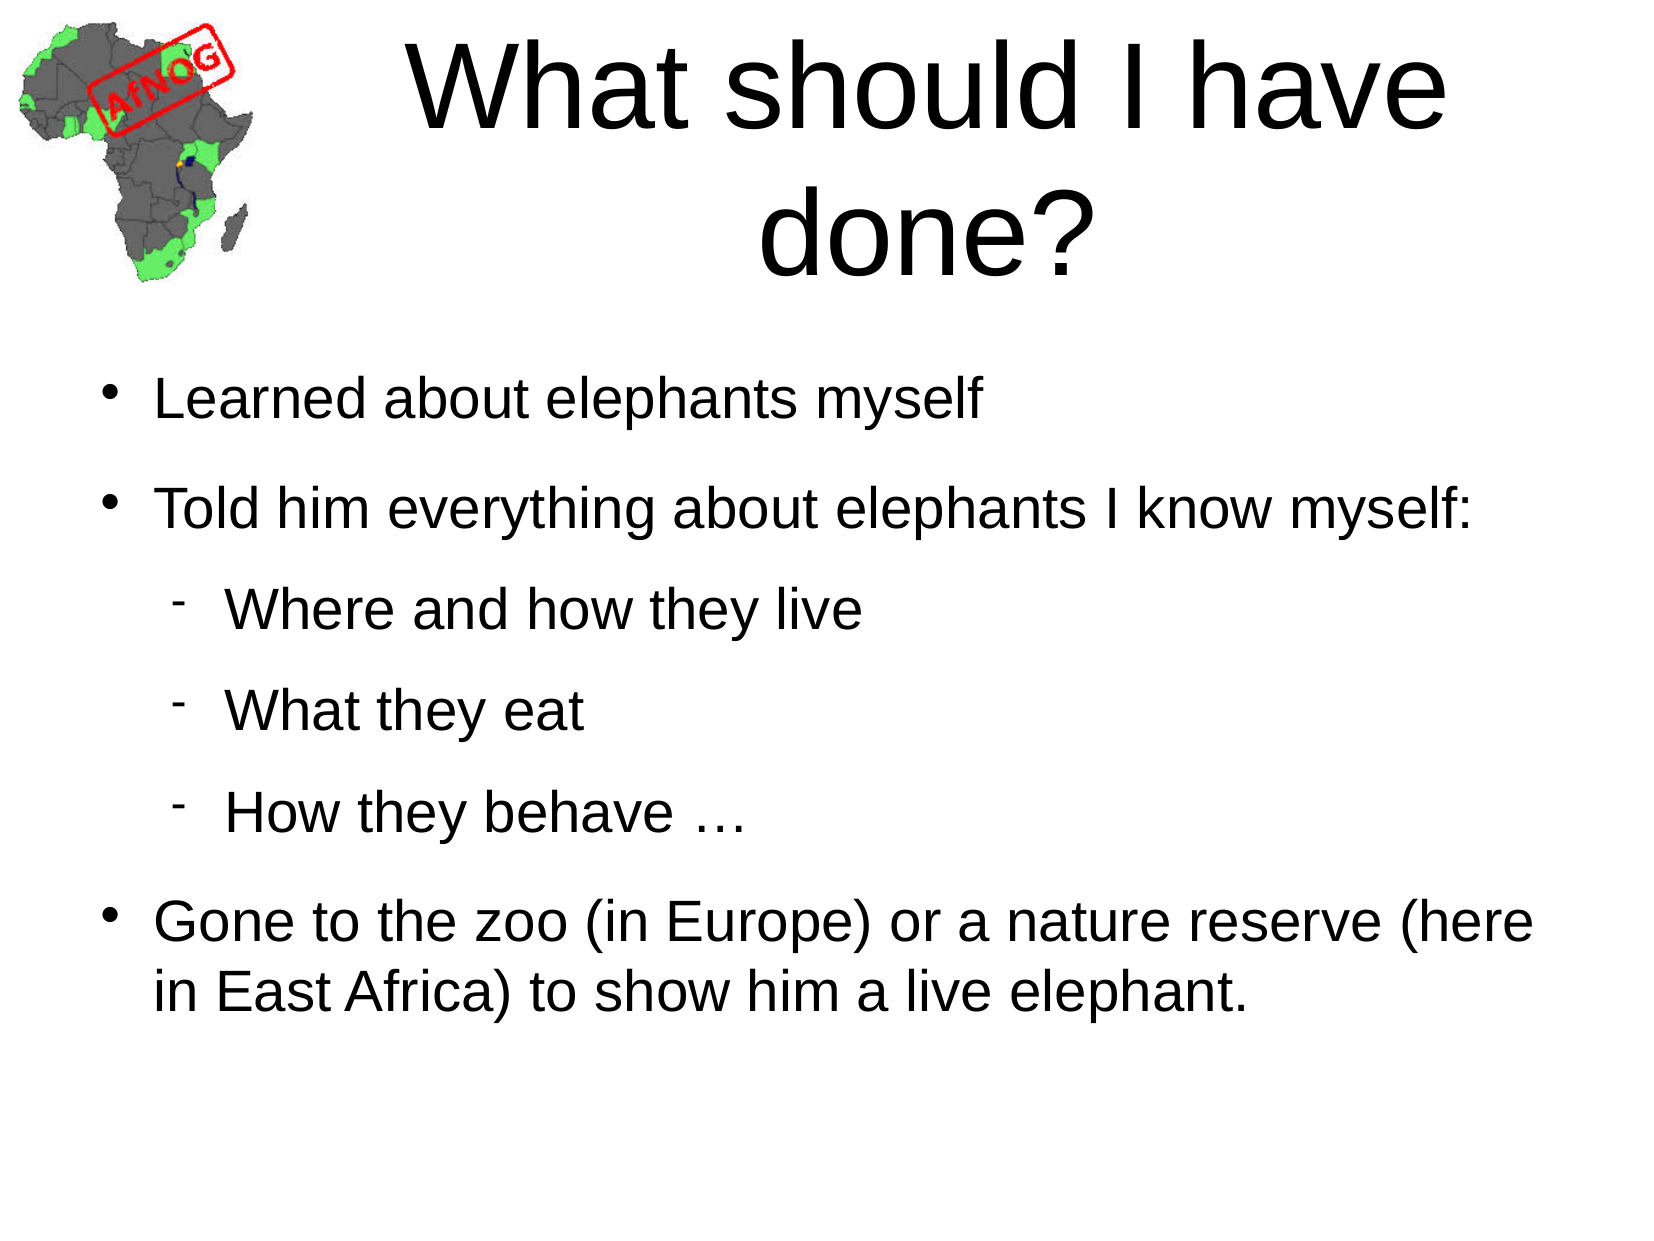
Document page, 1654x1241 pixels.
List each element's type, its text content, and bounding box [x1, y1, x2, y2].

text_box Learned about elephants myself Told him everything about elephants I know myself: Where and how they live What they eat How they behave … Gone to the zoo (in Europe) or a nature reserve (here in East Africa) to show him a live elephant. [82, 360, 1571, 1080]
text_box What should I have done? [285, 6, 1571, 300]
picture [9, 0, 259, 291]
